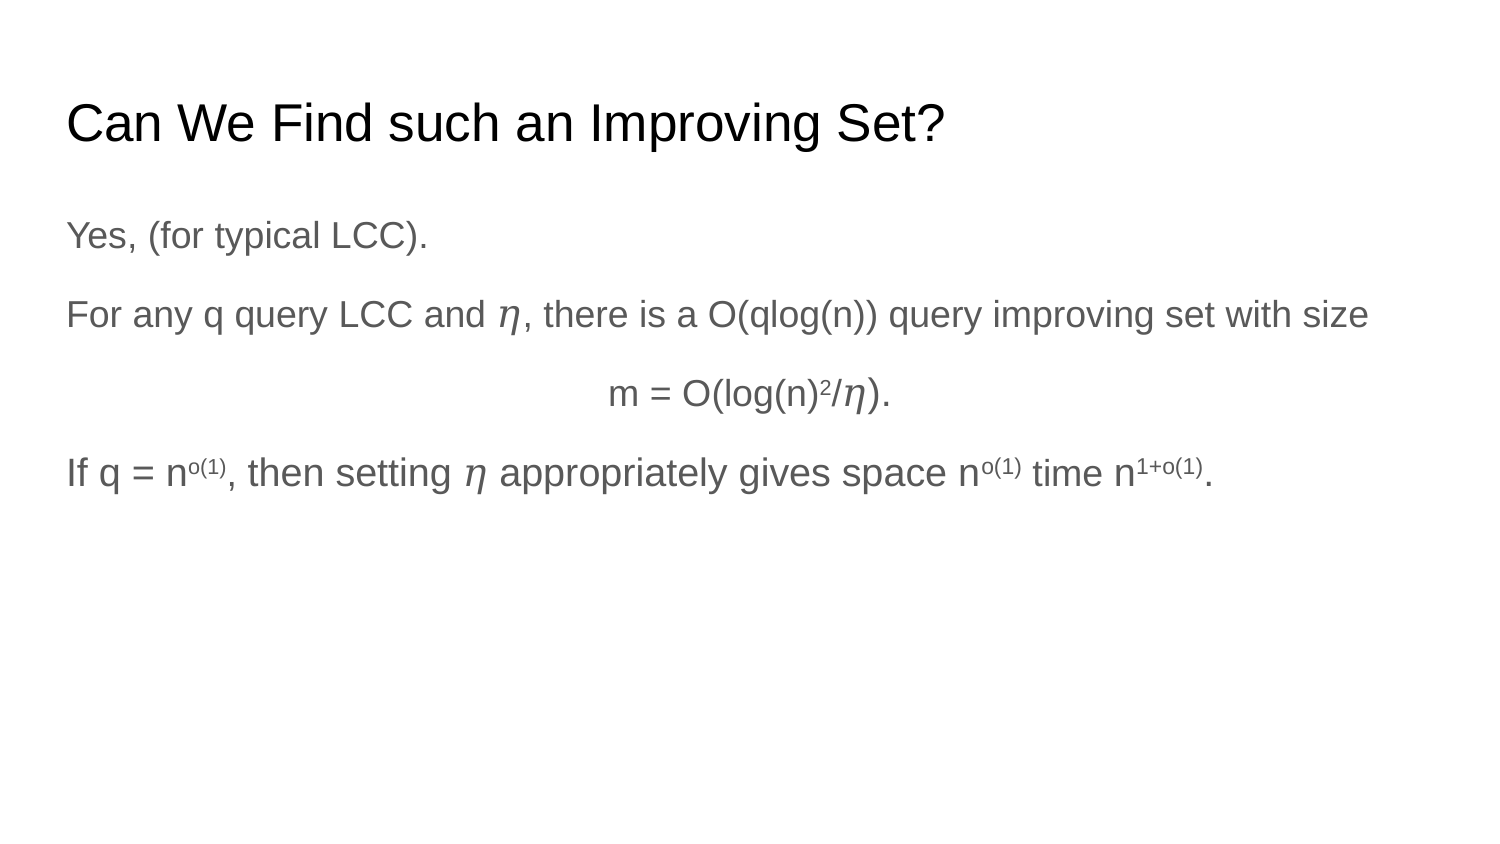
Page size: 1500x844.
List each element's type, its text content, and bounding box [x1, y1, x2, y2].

title Can We Find such an Improving Set? [51, 72, 1449, 167]
list Yes, (for typical LCC). For any q query LCC and 𝜂, there is a O(qlog(n)) query improving set with size m = O(log(n)2/𝜂). If q = no(1), then setting 𝜂 appropriately gives space no(1) time n1+o(1). [51, 189, 1449, 750]
